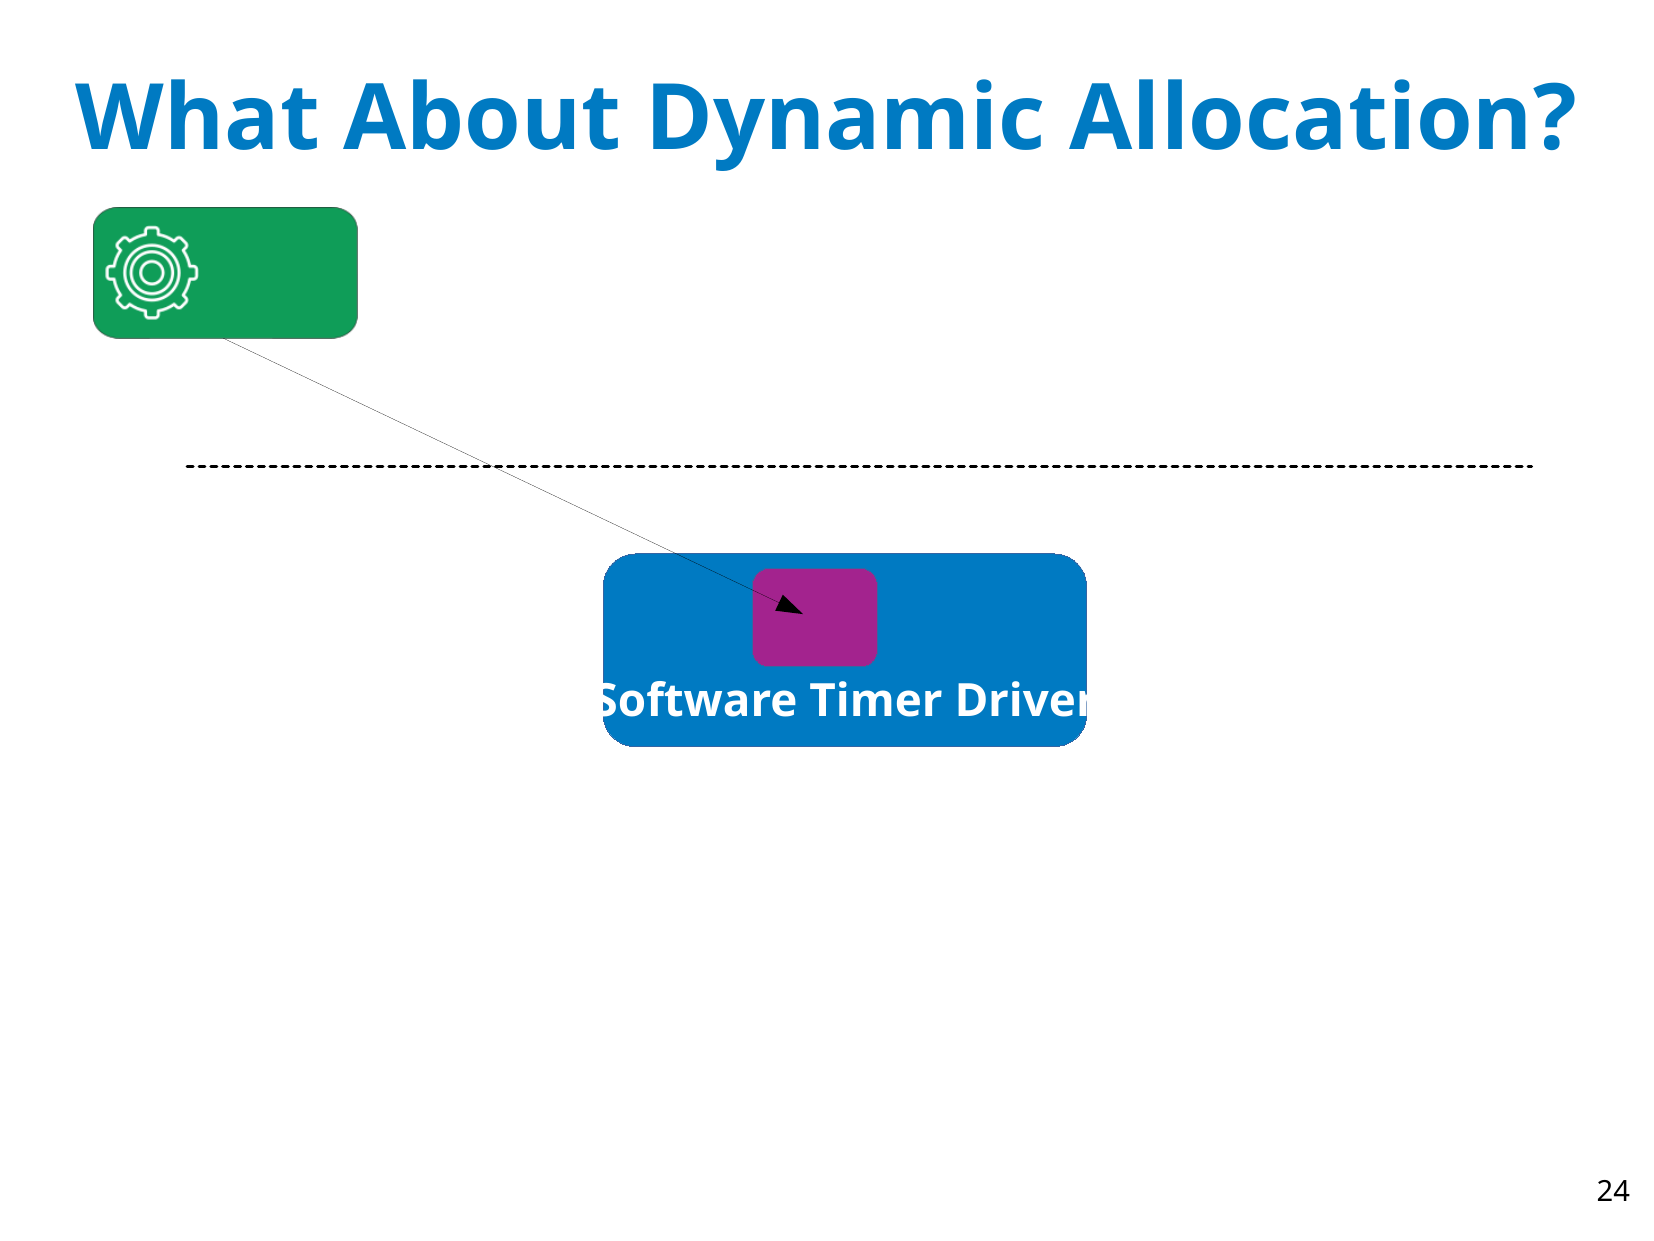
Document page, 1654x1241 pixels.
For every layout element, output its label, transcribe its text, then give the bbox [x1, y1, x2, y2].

text_box Software Timer Driver [603, 553, 1087, 747]
text_box [752, 568, 878, 667]
picture [93, 207, 358, 339]
text_box What About Dynamic Allocation? [0, 0, 1654, 237]
